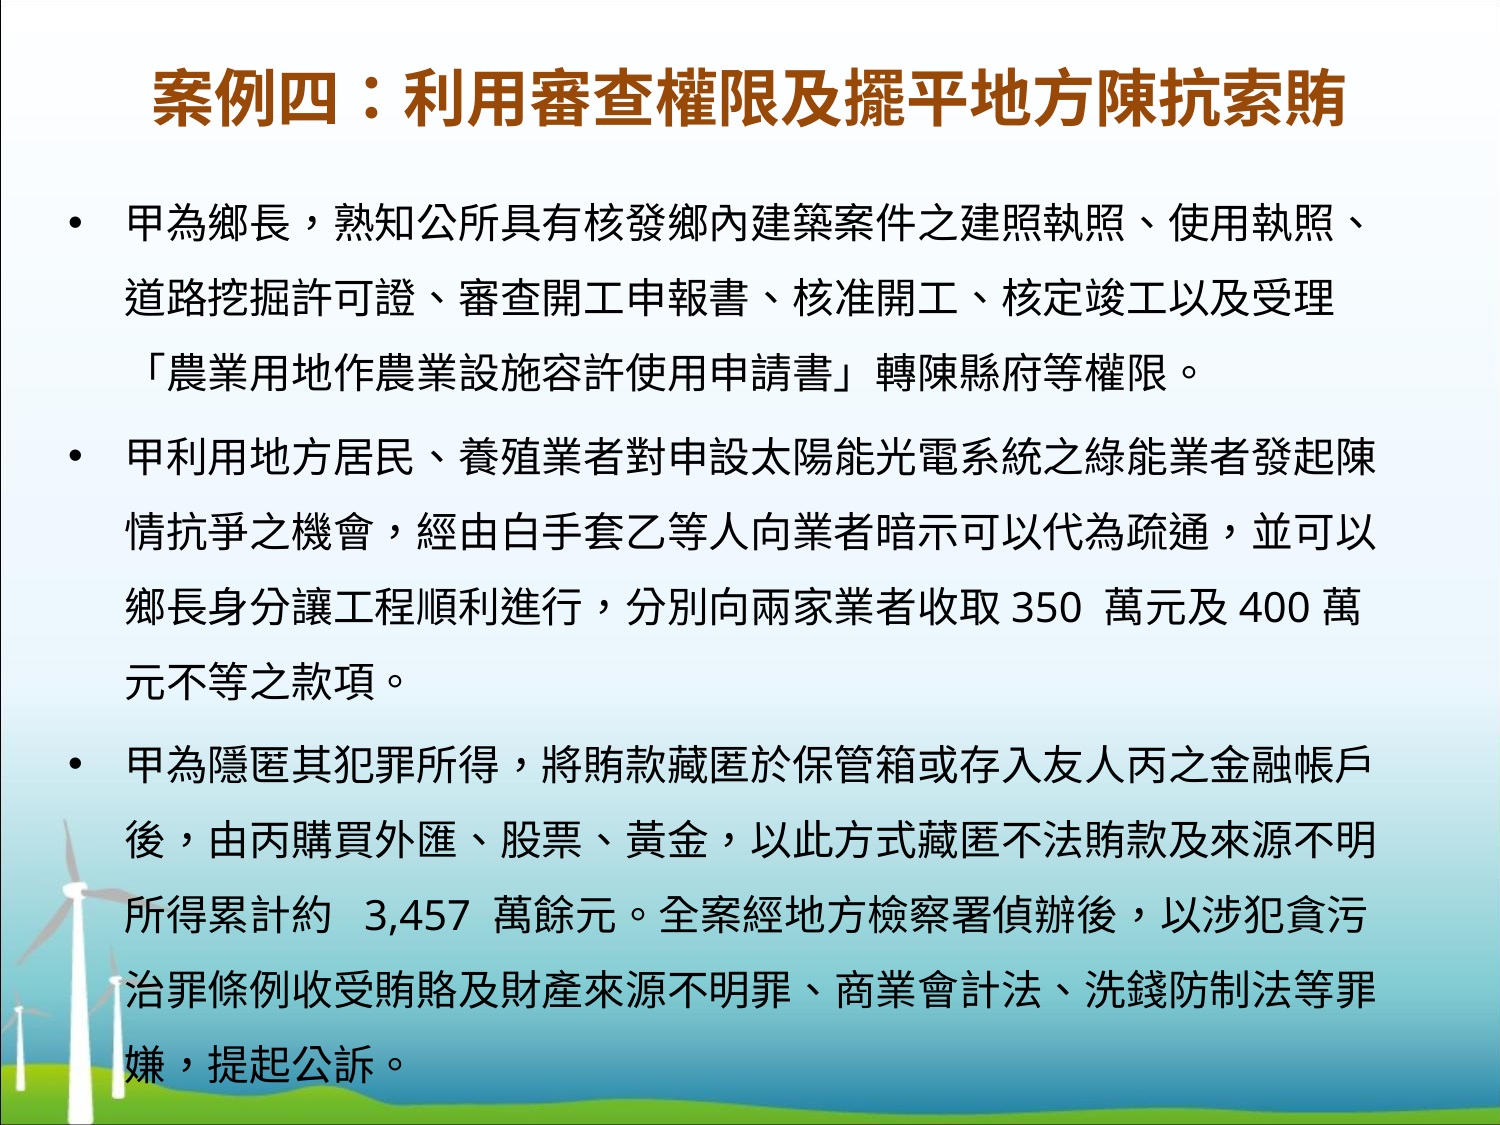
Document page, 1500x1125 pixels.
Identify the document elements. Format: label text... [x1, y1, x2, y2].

title 案例四：利用審查權限及擺平地方陳抗索賄 [75, 49, 1425, 218]
picture [0, 0, 1500, 1125]
list 甲為鄉長，熟知公所具有核發鄉內建築案件之建照執照、使用執照、道路挖掘許可證、審查開工申報書、核准開工、核定竣工以及受理「農業用地作農業設施容許使用申請書」轉陳縣府等權限。 甲利用地方居民、養殖業者對申設太陽能光電系統之綠能業者發起陳情抗爭之機會，經由白手套乙等人向業者暗示可以代為疏通，並可以鄉長身分讓工程順利進行，分別向兩家業者收取350 萬元及400萬元不等之款項。 甲為隱匿其犯罪所得，將賄款藏匿於保管箱或存入友人丙之金融帳戶後，由丙購買外匯、股票、黃金，以此方式藏匿不法賄款及來源不明所得累計約 3,457 萬餘元。全案經地方檢察署偵辦後，以涉犯貪污治罪條例收受賄賂及財產來源不明罪、商業會計法、洗錢防制法等罪嫌，提起公訴。 [53, 164, 1404, 907]
